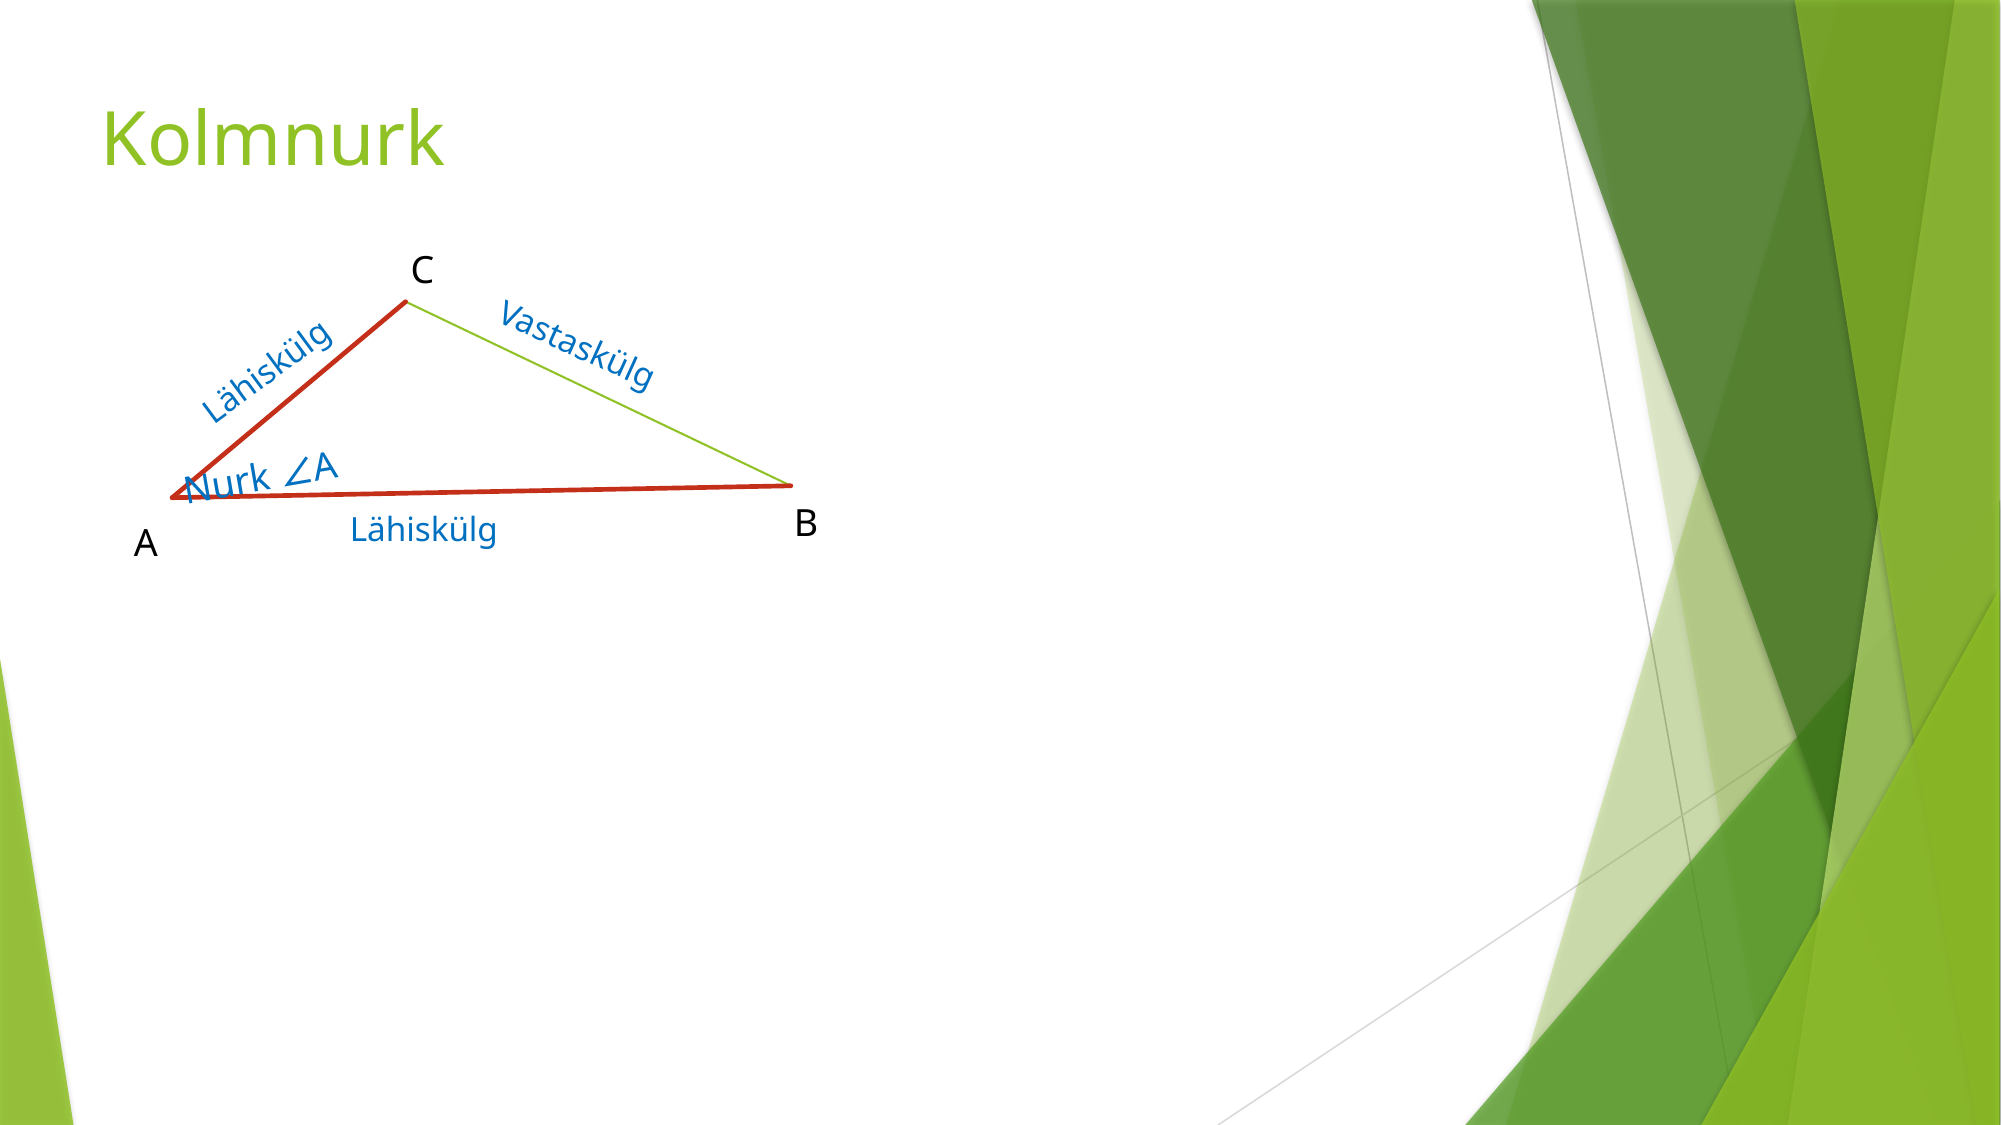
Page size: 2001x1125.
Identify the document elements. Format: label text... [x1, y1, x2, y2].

text_box Lähiskülg [177, 295, 354, 446]
text_box Vastaskülg [476, 278, 679, 410]
text_box B [778, 491, 833, 552]
text_box A [119, 511, 173, 572]
text_box Lähiskülg [335, 500, 514, 556]
text_box C [395, 238, 449, 299]
text_box Nurk ∠A [163, 431, 356, 522]
title Kolmnurk [85, 83, 1496, 300]
